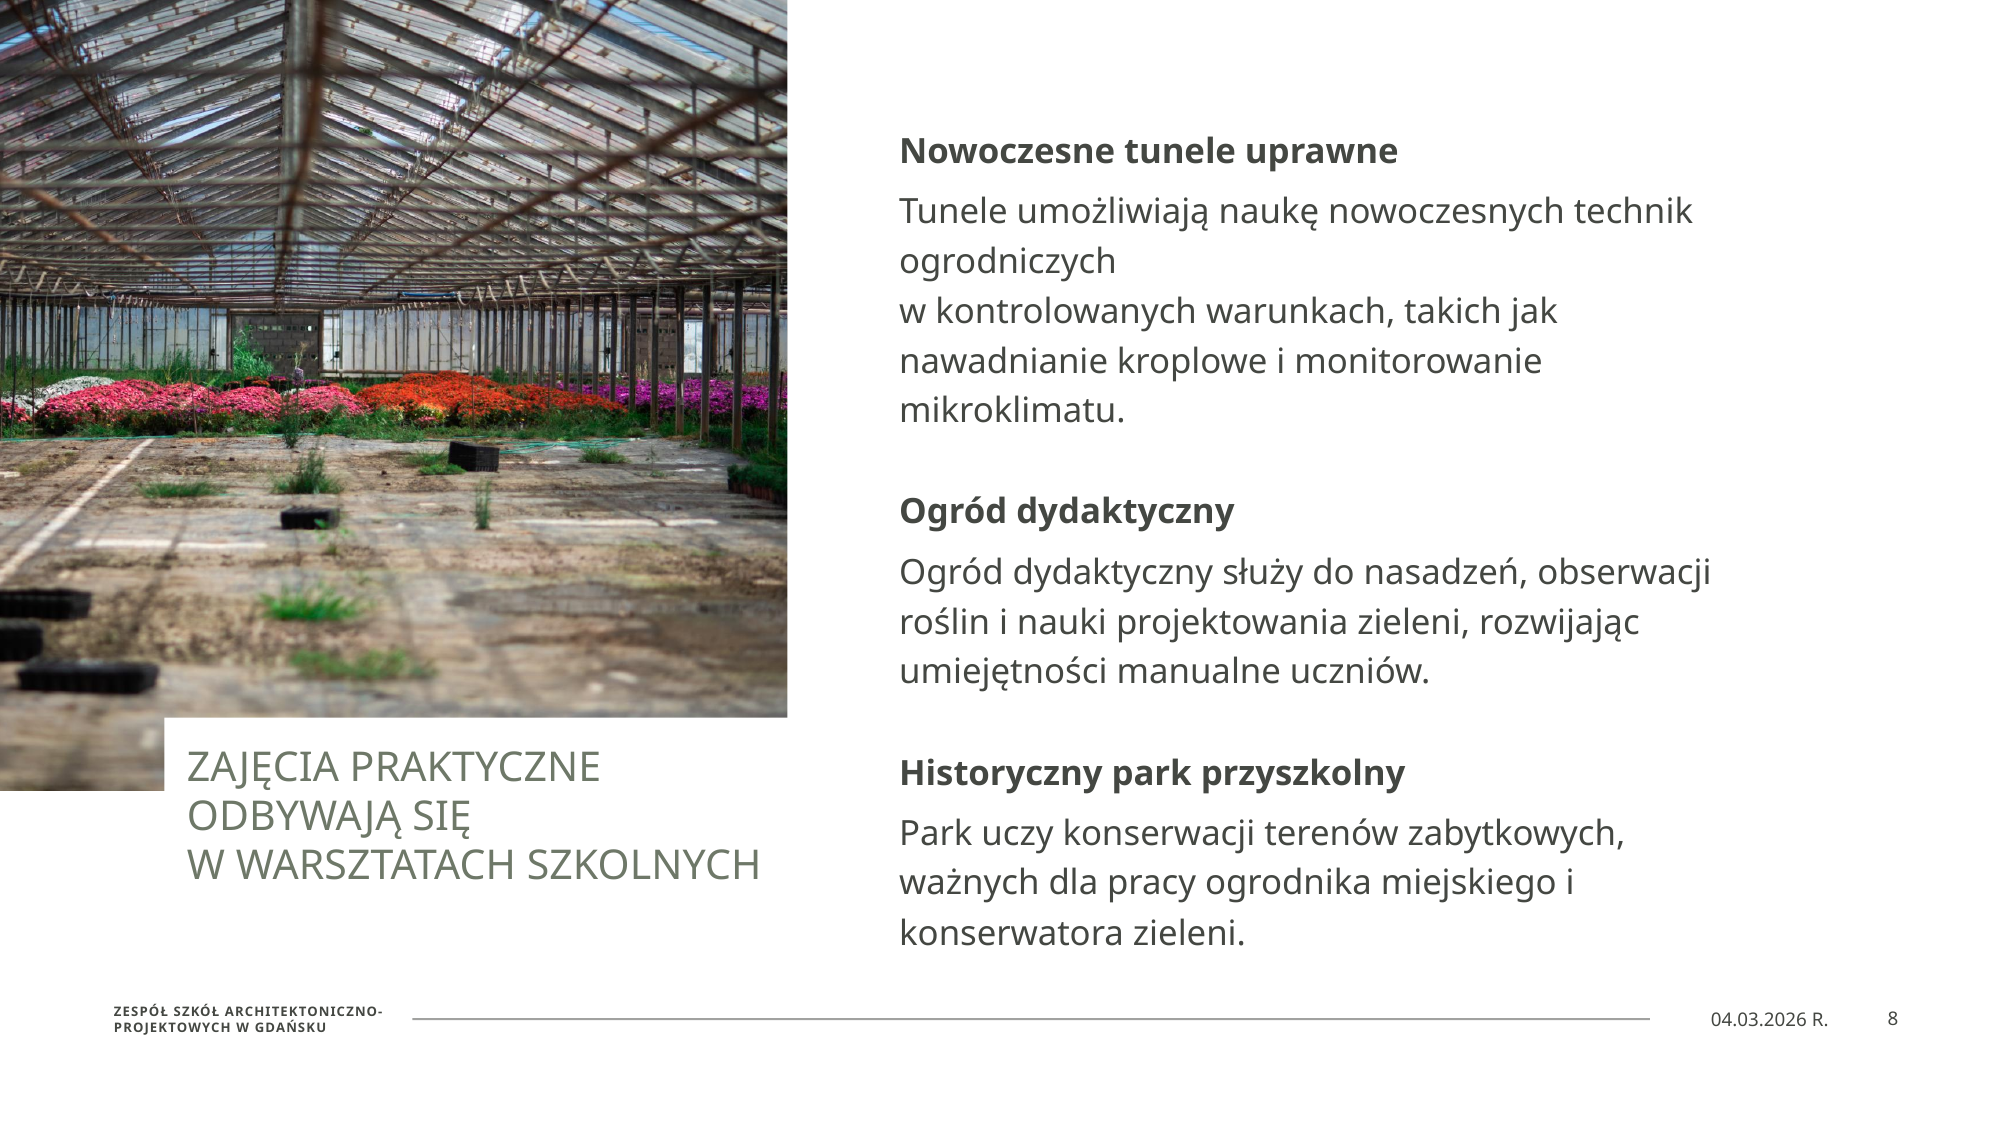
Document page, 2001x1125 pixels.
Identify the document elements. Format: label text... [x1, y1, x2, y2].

slide_number 04.03.2026 r. [1650, 989, 1842, 1049]
list Nowoczesne tunele uprawne Tunele umożliwiają naukę nowoczesnych technik ogrodniczych w kontrolowanych warunkach, takich jak nawadnianie kroplowe i monitorowanie mikroklimatu. Ogród dydaktyczny Ogród dydaktyczny służy do nasadzeń, obserwacji roślin i nauki projektowania zieleni, rozwijając umiejętności manualne uczniów. Historyczny park przyszkolny Park uczy konserwacji terenów zabytkowych, ważnych dla pracy ogrodnika miejskiego i konserwatora zieleni. [884, 112, 1775, 967]
footer Zespół Szkół Architektoniczno-Projektowych w Gdańsku [98, 989, 413, 1049]
title Zajęcia praktyczne Odbywają się w warsztatach szkolnych [164, 717, 804, 944]
slide_number 12 [1842, 989, 1914, 1049]
picture [0, 0, 788, 791]
